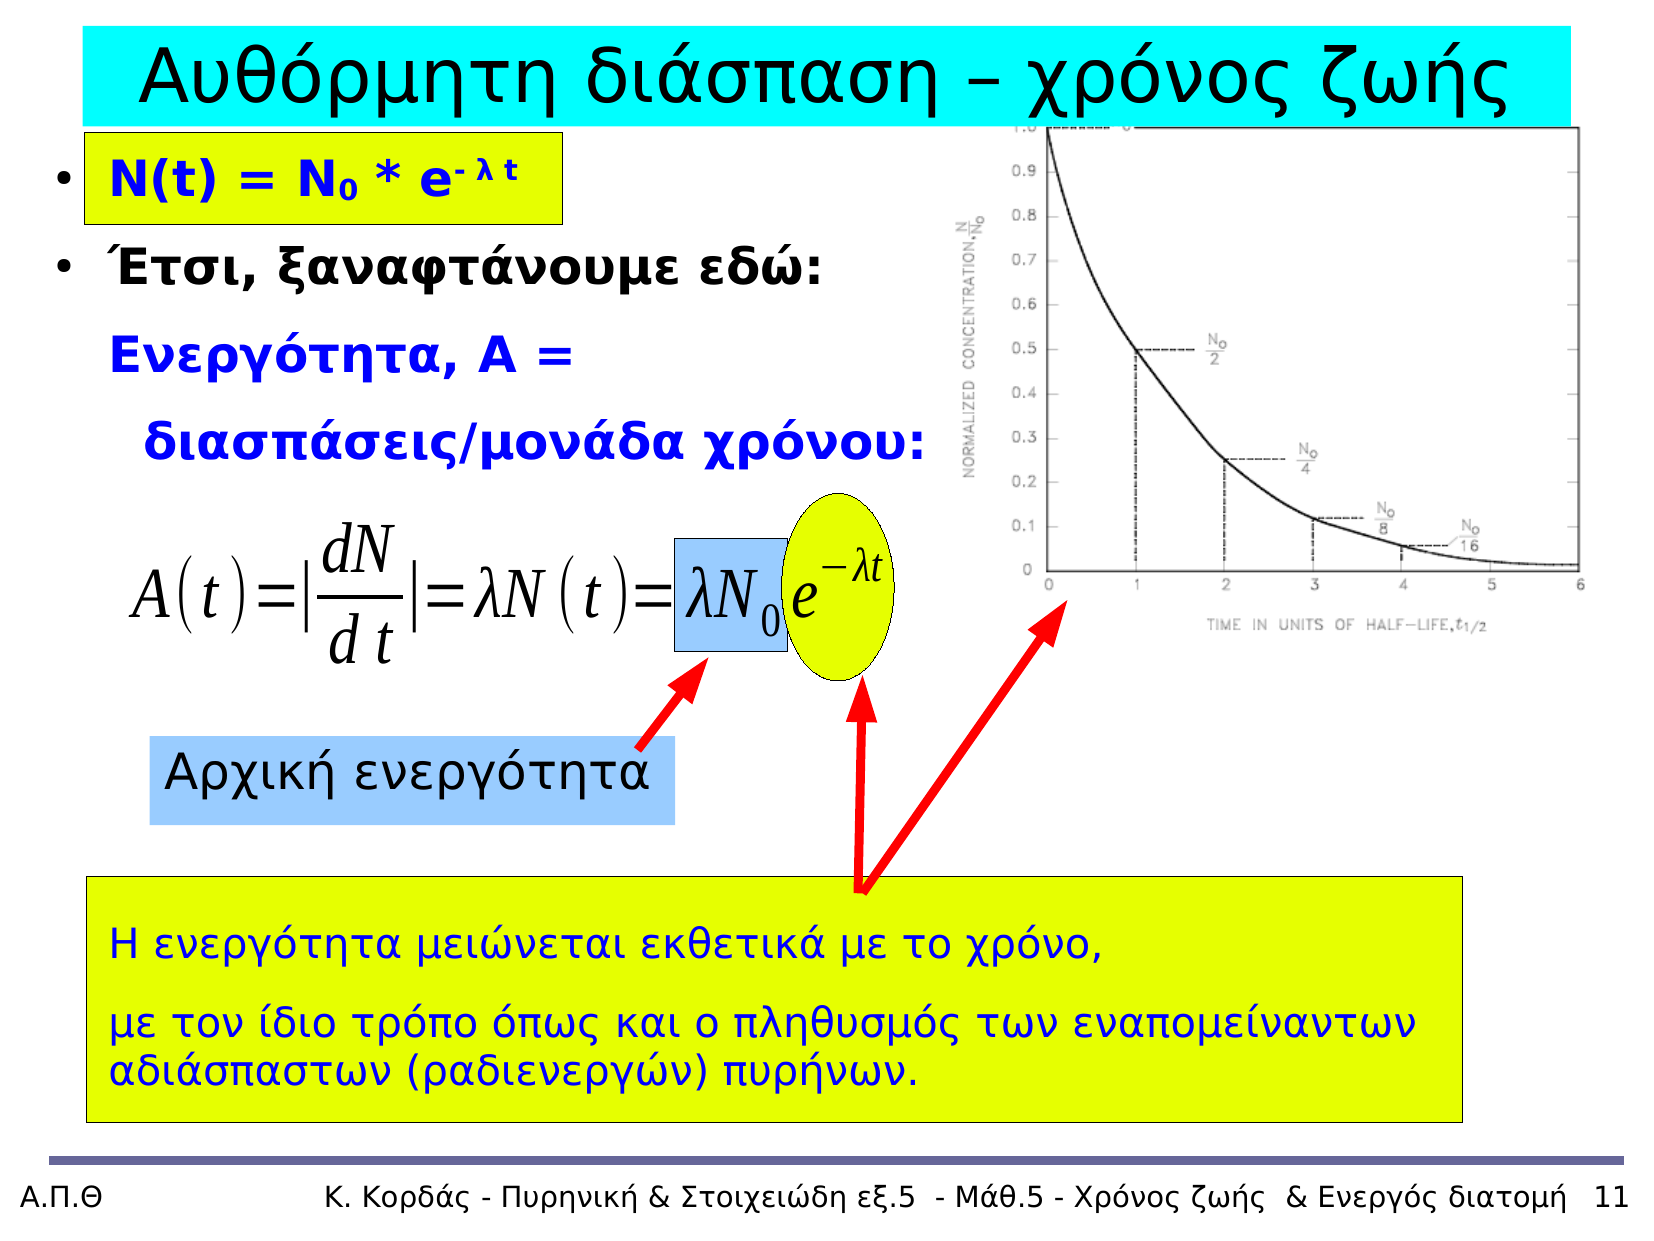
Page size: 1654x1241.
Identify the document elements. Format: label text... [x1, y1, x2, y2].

list N(t) = N0 * e- λ t Έτσι, ξαναφτάνουμε εδώ: Ενεργότητα, Α = διασπάσεις/μονάδα χρόνου: Η ενεργότητα μειώνεται εκθετικά με το χρόνο, με τον ίδιο τρόπο όπως και ο πληθυσμός των εναπομείναντων αδιάσπαστων (ραδιενεργών) πυρήνων. [37, 150, 1613, 1196]
picture [937, 91, 1602, 150]
chart [109, 509, 908, 681]
text_box [84, 132, 563, 150]
title Αυθόρμητη διάσπαση – χρόνος ζωής [82, 25, 1571, 127]
text_box Αρχική ενεργότητα [149, 736, 676, 826]
